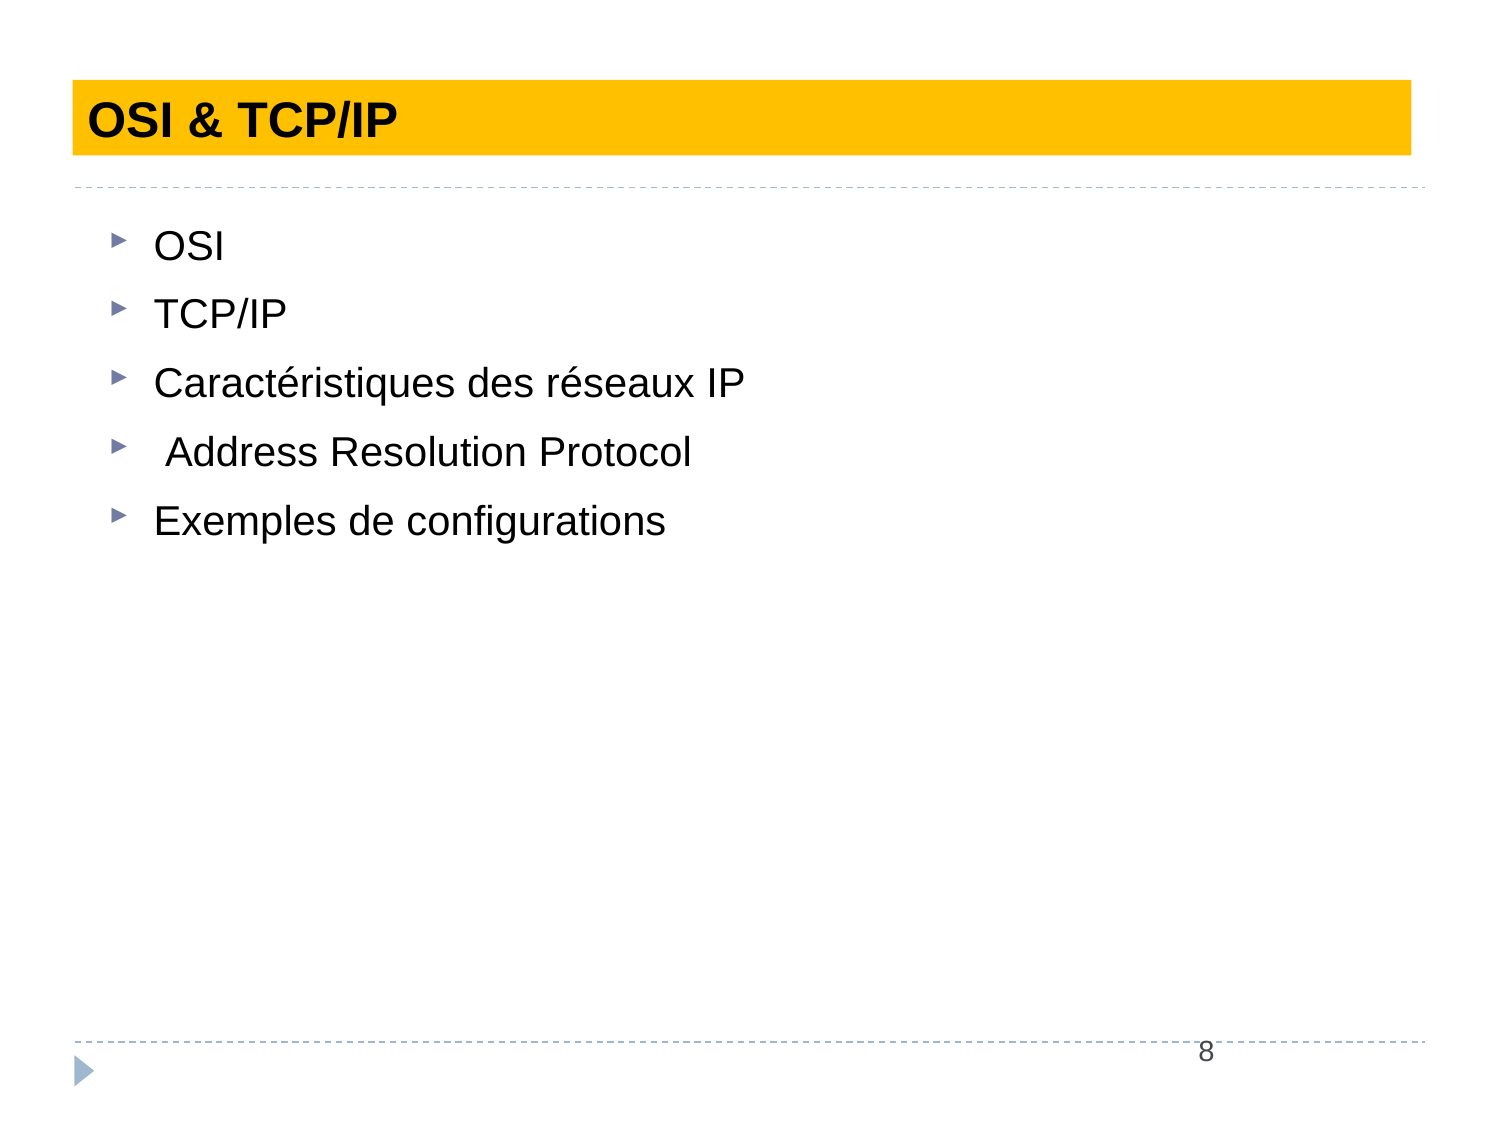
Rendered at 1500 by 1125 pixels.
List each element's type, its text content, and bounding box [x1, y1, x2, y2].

text_box <number> [1183, 1024, 1424, 1067]
list OSI TCP/IP Caractéristiques des réseaux IP Address Resolution Protocol Exemples de configurations [93, 210, 1308, 704]
text_box OSI & TCP/IP [72, 79, 1412, 156]
